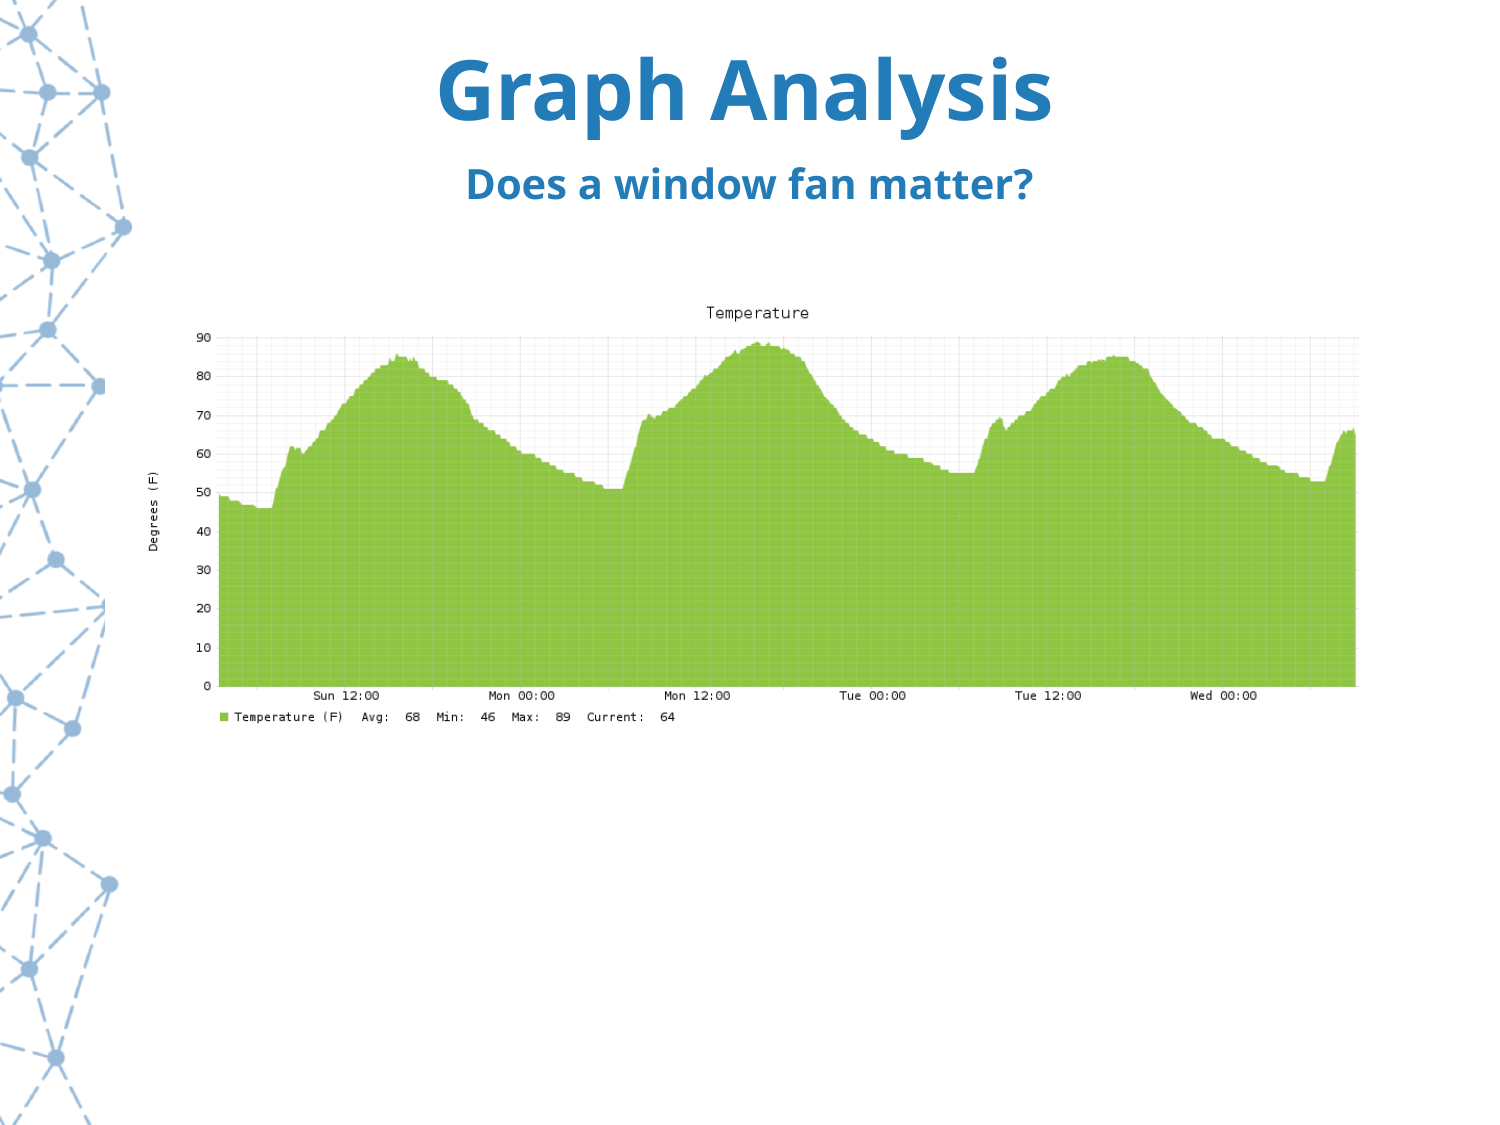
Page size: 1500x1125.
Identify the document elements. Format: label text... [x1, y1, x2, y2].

title Does a window fan matter? [450, 149, 1126, 225]
title Graph Analysis [420, 29, 1171, 148]
picture [0, 0, 1409, 1125]
